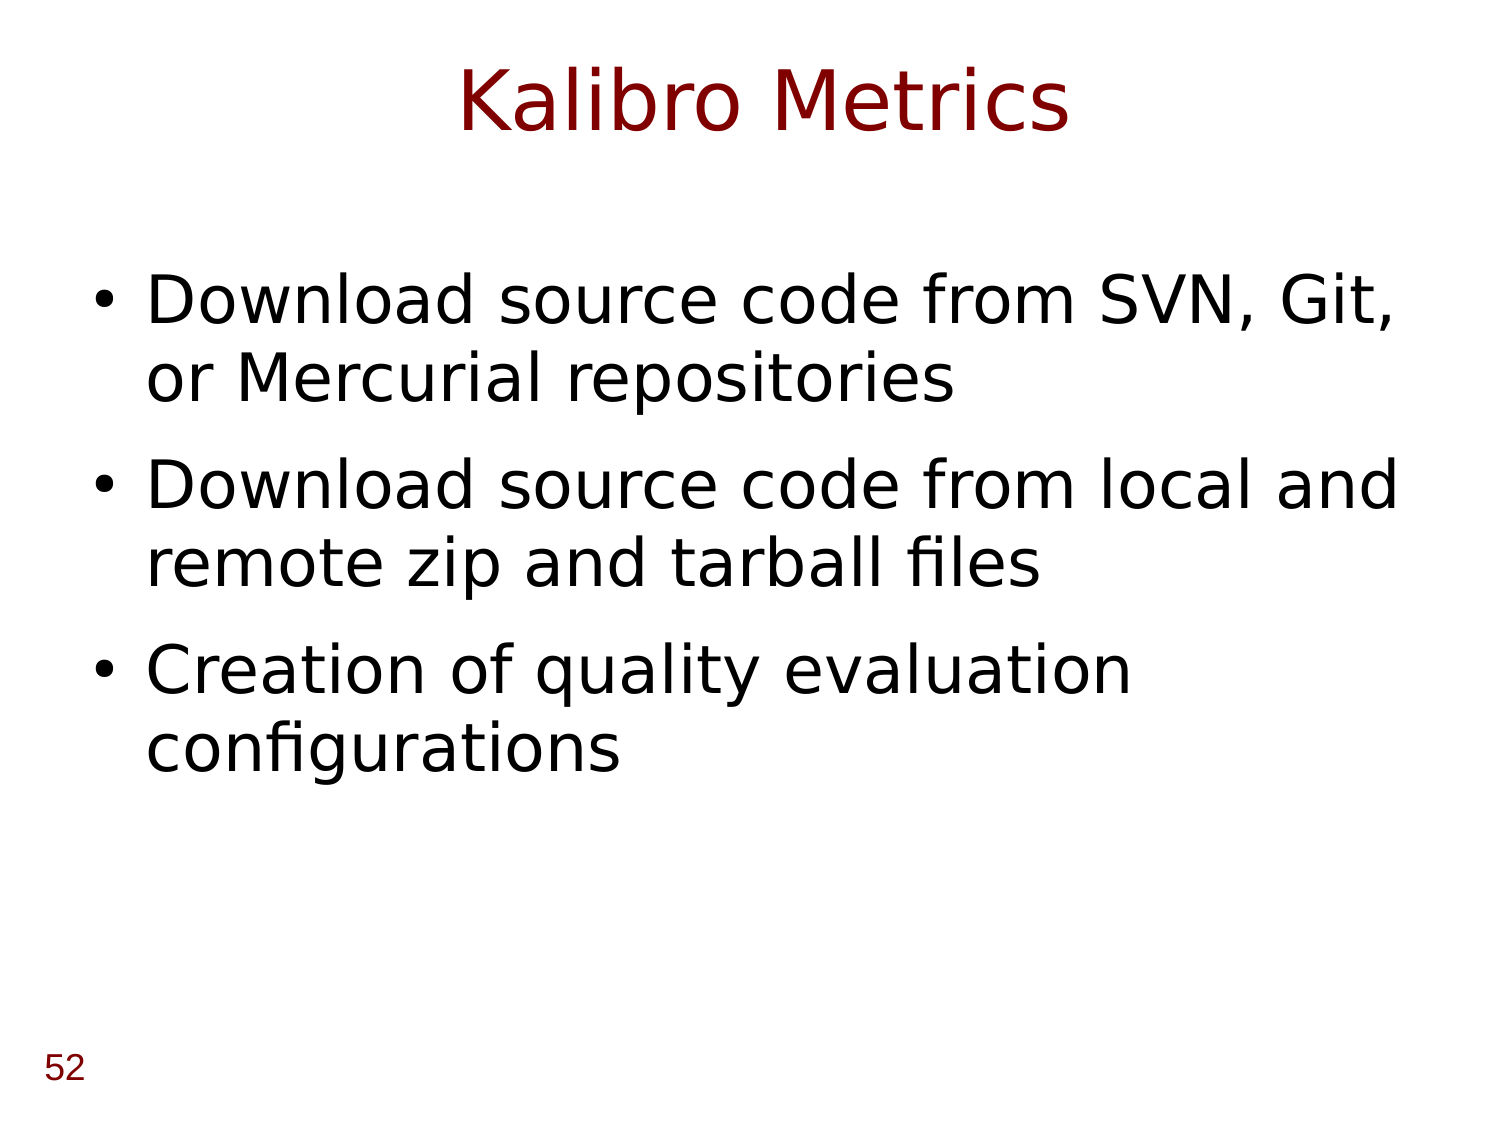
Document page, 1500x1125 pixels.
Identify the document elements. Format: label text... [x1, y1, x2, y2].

title Kalibro Metrics [70, 34, 1459, 170]
list Download source code from SVN, Git, or Mercurial repositories Download source code from local and remote zip and tarball files Creation of quality evaluation configurations [75, 261, 1447, 1004]
